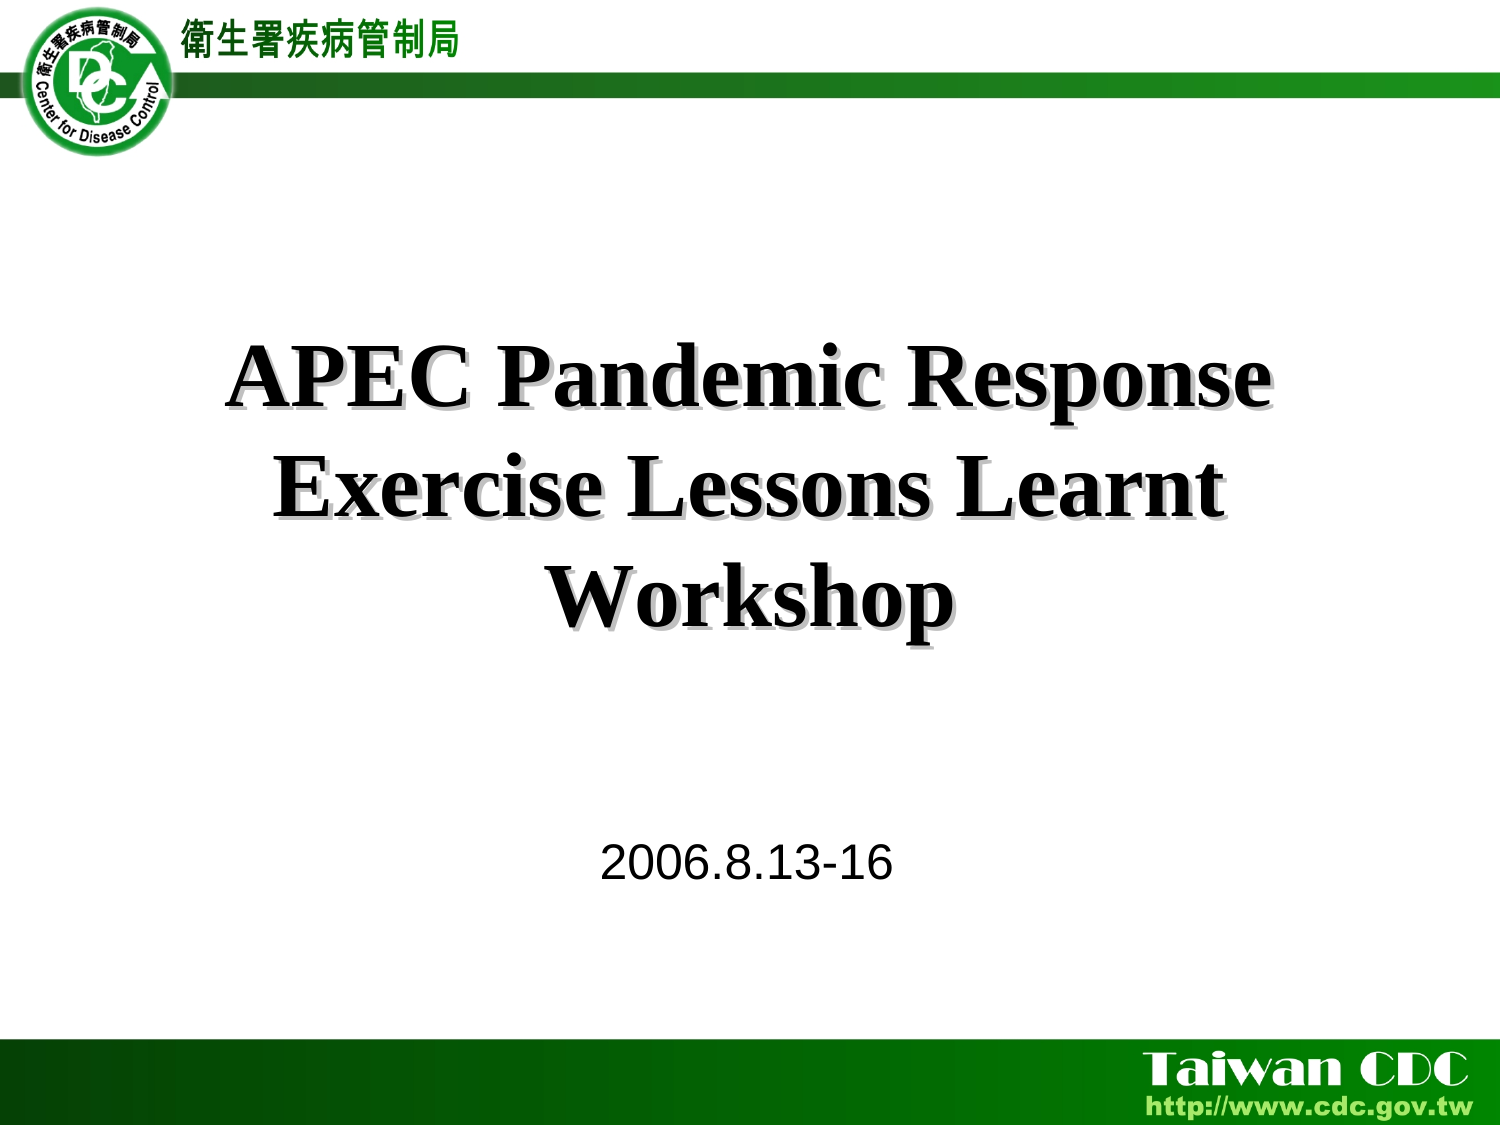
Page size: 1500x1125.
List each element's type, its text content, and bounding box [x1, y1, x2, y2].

title APEC Pandemic Response Exercise Lessons Learnt Workshop [112, 208, 1388, 752]
text_box 2006.8.13-16 [584, 822, 963, 898]
